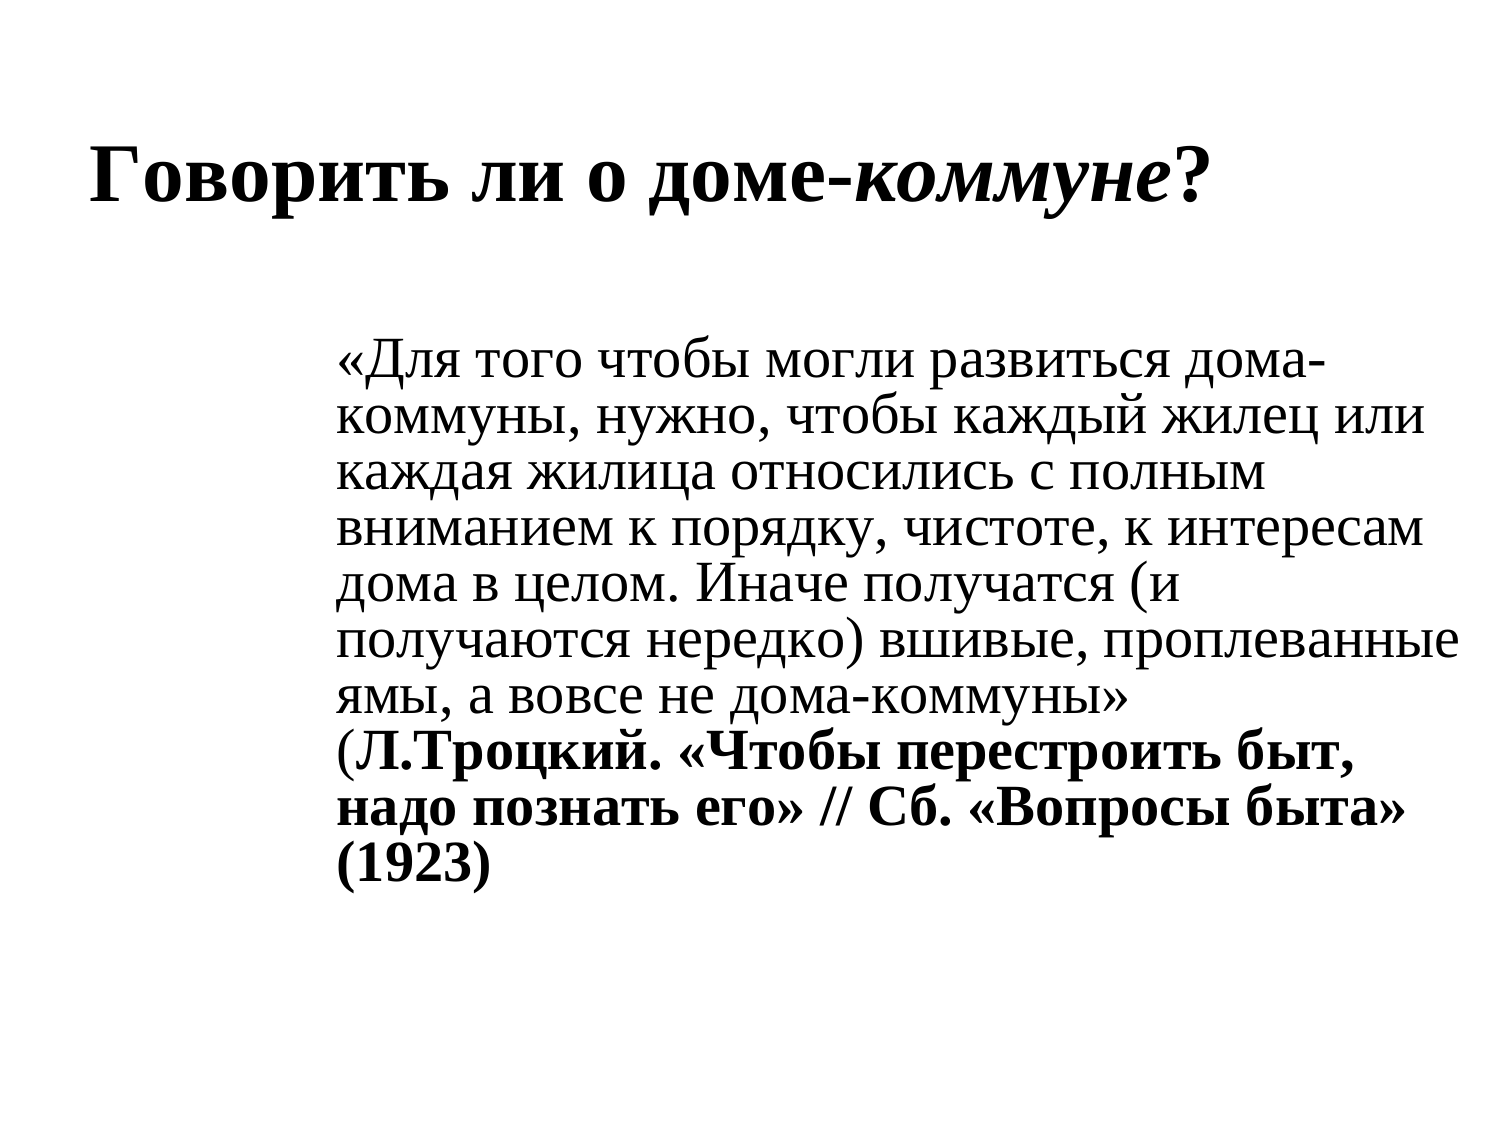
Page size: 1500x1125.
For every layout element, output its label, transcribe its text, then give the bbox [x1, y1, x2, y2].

title Говорить ли о доме-коммуне? [75, 43, 1426, 294]
text_box «Для того чтобы могли развиться дома-коммуны, нужно, чтобы каждый жилец или каждая жилица относились с полным вниманием к порядку, чистоте, к интересам дома в целом. Иначе получатся (и получаются нередко) вшивые, проплеванные ямы, а вовсе не дома-коммуны» (Л.Троцкий. «Чтобы перестроить быт, надо познать его» // Сб. «Вопросы быта» (1923) [321, 324, 1477, 967]
list [88, 236, 1439, 979]
